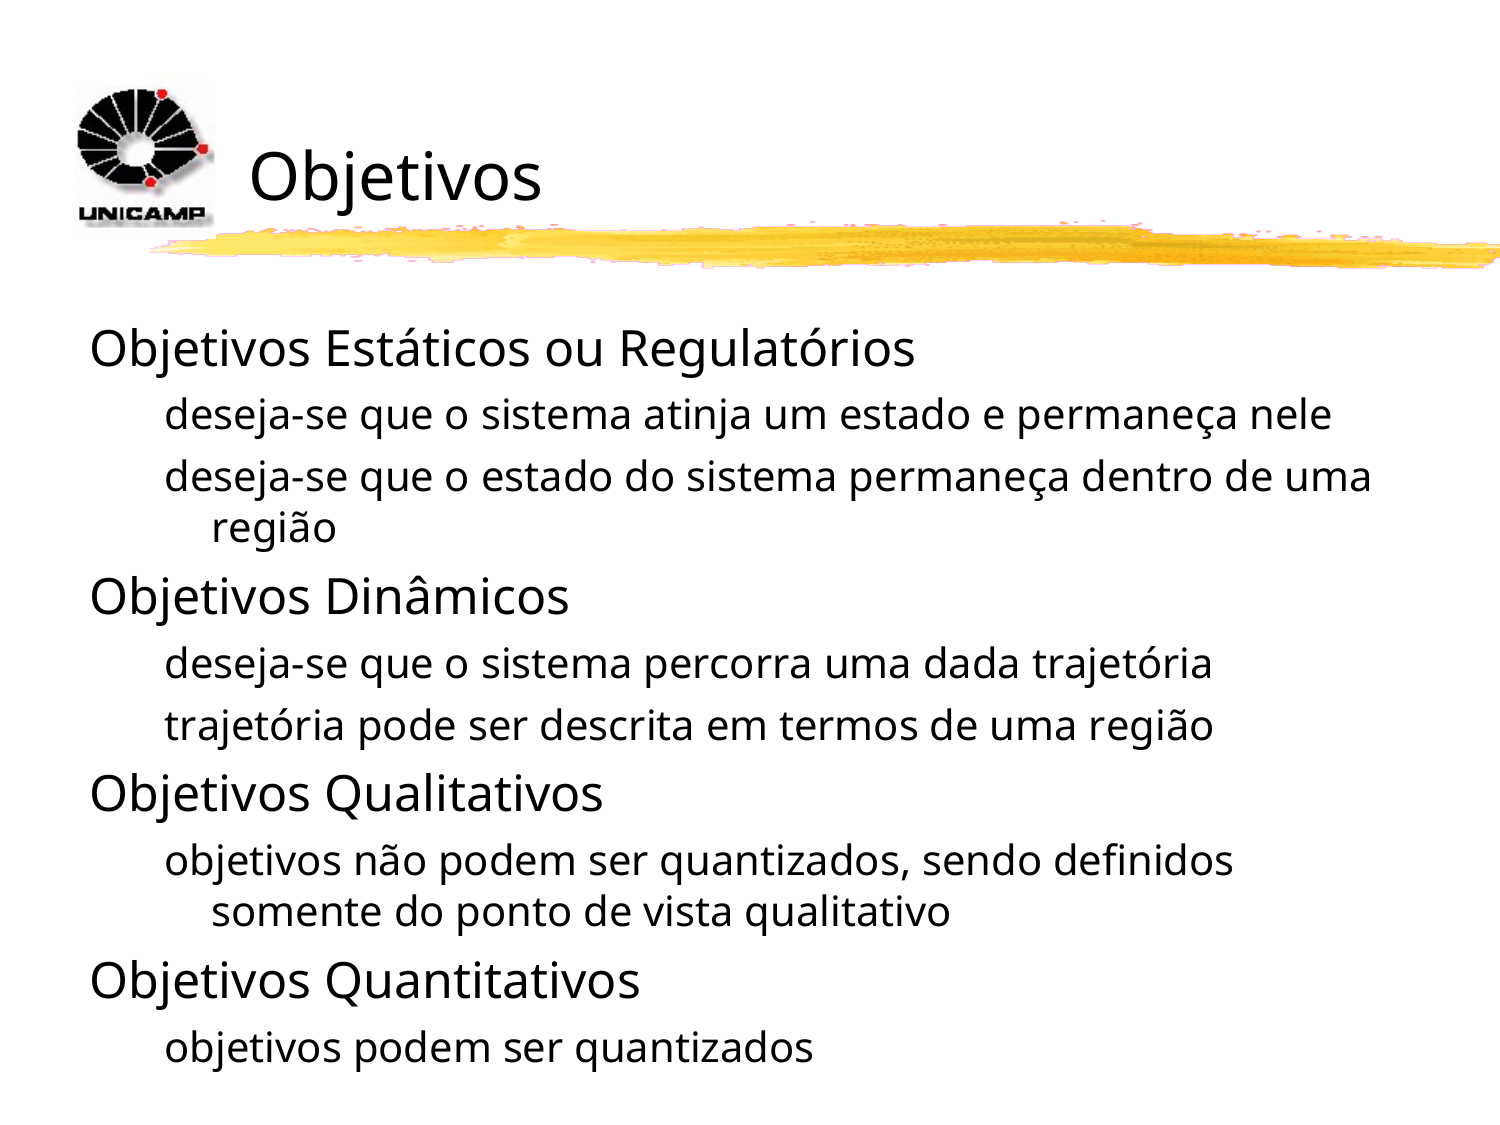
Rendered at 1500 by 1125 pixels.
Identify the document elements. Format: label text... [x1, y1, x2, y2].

picture [75, 74, 1500, 279]
list Objetivos Estáticos ou Regulatórios deseja-se que o sistema atinja um estado e permaneça nele deseja-se que o estado do sistema permaneça dentro de uma região Objetivos Dinâmicos deseja-se que o sistema percorra uma dada trajetória trajetória pode ser descrita em termos de uma região Objetivos Qualitativos objetivos não podem ser quantizados, sendo definidos somente do ponto de vista qualitativo Objetivos Quantitativos objetivos podem ser quantizados [74, 309, 1417, 1001]
title Objetivos [233, 37, 1434, 225]
